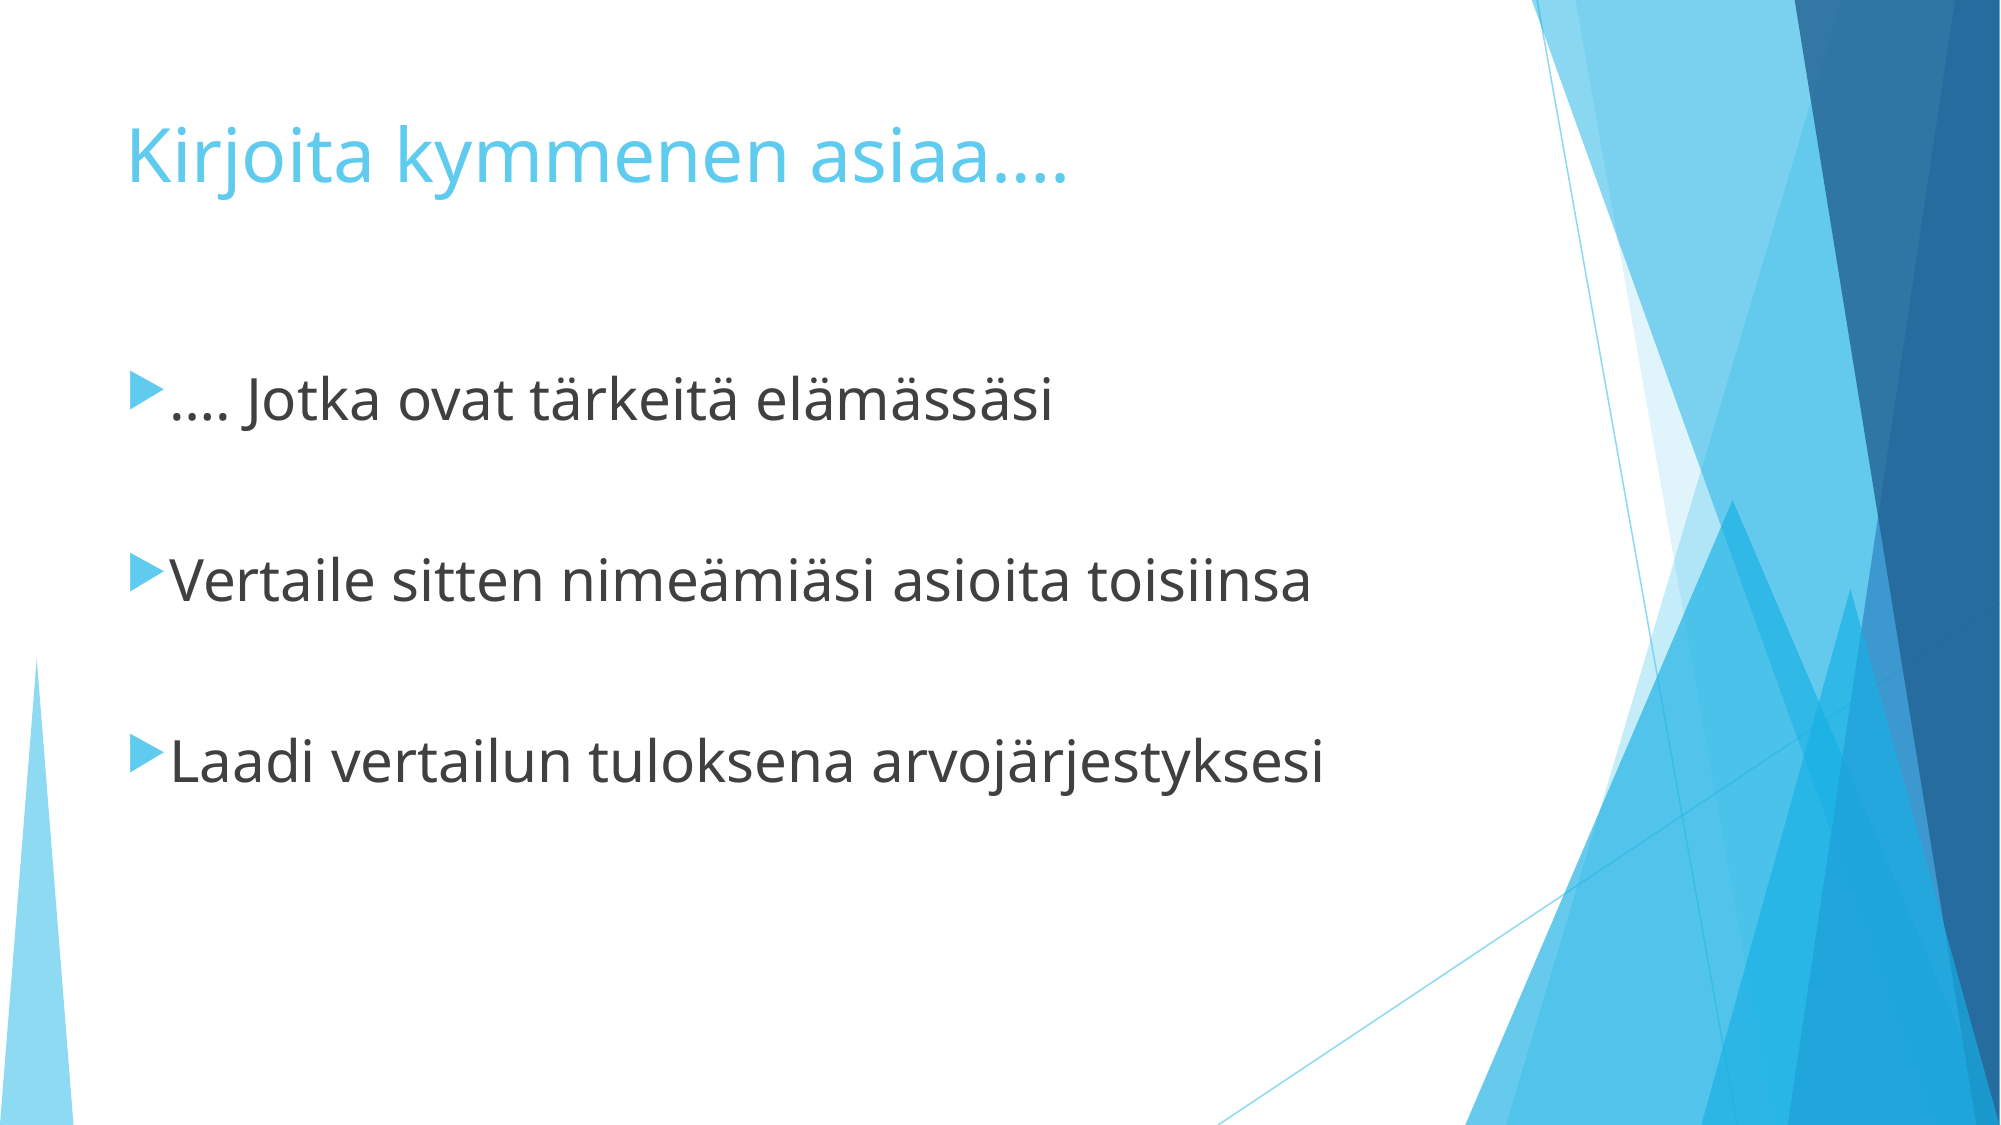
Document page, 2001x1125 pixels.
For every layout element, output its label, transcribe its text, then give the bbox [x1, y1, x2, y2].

title Kirjoita kymmenen asiaa…. [111, 99, 1522, 317]
list …. Jotka ovat tärkeitä elämässäsi Vertaile sitten nimeämiäsi asioita toisiinsa Laadi vertailun tuloksena arvojärjestyksesi [111, 354, 1522, 992]
